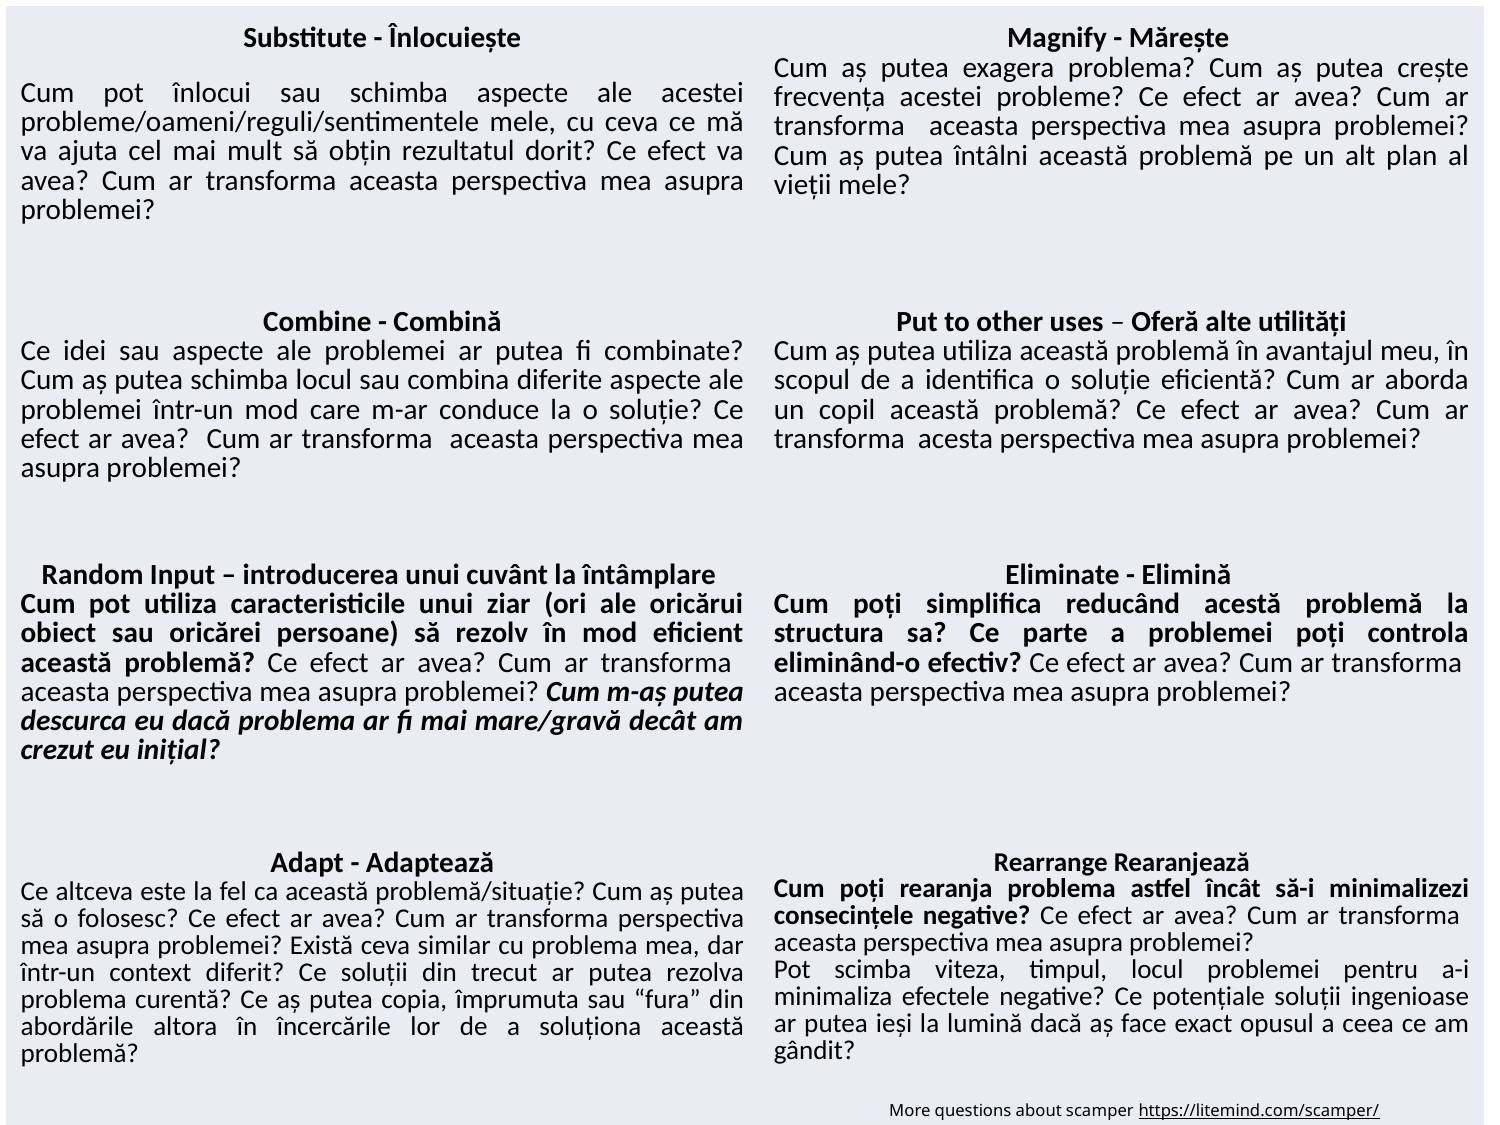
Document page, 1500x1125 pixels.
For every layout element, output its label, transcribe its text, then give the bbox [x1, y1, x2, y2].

table_cell Rearrange Rearanjează Cum poţi rearanja problema astfel încât să-i minimalizezi consecinţele negative? Ce efect ar avea? Cum ar transforma aceasta perspectiva mea asupra problemei? Pot scimba viteza, timpul, locul problemei pentru a-i minimaliza efectele negative? Ce potenţiale soluţii ingenioase ar putea ieşi la lumină dacă aş face exact opusul a ceea ce am gândit? [759, 831, 1484, 1125]
table_cell Combine - Combină Ce idei sau aspecte ale problemei ar putea fi combinate? Cum aş putea schimba locul sau combina diferite aspecte ale problemei într-un mod care m-ar conduce la o soluţie? Ce efect ar avea? Cum ar transforma aceasta perspectiva mea asupra problemei? [6, 289, 759, 542]
table_cell Adapt - Adaptează Ce altceva este la fel ca această problemă/situaţie? Cum aş putea să o folosesc? Ce efect ar avea? Cum ar transforma perspectiva mea asupra problemei? Există ceva similar cu problema mea, dar într-un context diferit? Ce soluţii din trecut ar putea rezolva problema curentă? Ce aş putea copia, împrumuta sau “fura” din abordările altora în încercările lor de a soluţiona această problemă? [6, 831, 759, 1125]
table_header Substitute - Înlocuieşte Cum pot înlocui sau schimba aspecte ale acestei probleme/oameni/reguli/sentimentele mele, cu ceva ce mă va ajuta cel mai mult să obţin rezultatul dorit? Ce efect va avea? Cum ar transforma aceasta perspectiva mea asupra problemei? [6, 6, 759, 289]
text_box More questions about scamper https://litemind.com/scamper/ [785, 1078, 1484, 1125]
table_cell Random Input – introducerea unui cuvânt la întâmplare Cum pot utiliza caracteristicile unui ziar (ori ale oricărui obiect sau oricărei persoane) să rezolv în mod eficient această problemă? Ce efect ar avea? Cum ar transforma aceasta perspectiva mea asupra problemei? Cum m-aş putea descurca eu dacă problema ar fi mai mare/gravă decât am crezut eu iniţial? [6, 542, 759, 831]
table_header Magnify - Măreşte Cum aş putea exagera problema? Cum aş putea creşte frecvenţa acestei probleme? Ce efect ar avea? Cum ar transforma aceasta perspectiva mea asupra problemei? Cum aş putea întâlni această problemă pe un alt plan al vieţii mele? [759, 6, 1484, 289]
table_cell Put to other uses – Oferă alte utilităţi Cum aş putea utiliza această problemă în avantajul meu, în scopul de a identifica o soluţie eficientă? Cum ar aborda un copil această problemă? Ce efect ar avea? Cum ar transforma acesta perspectiva mea asupra problemei? [759, 289, 1484, 542]
table_cell Eliminate - Elimină Cum poţi simplifica reducând acestă problemă la structura sa? Ce parte a problemei poţi controla eliminând-o efectiv? Ce efect ar avea? Cum ar transforma aceasta perspectiva mea asupra problemei? [759, 542, 1484, 831]
